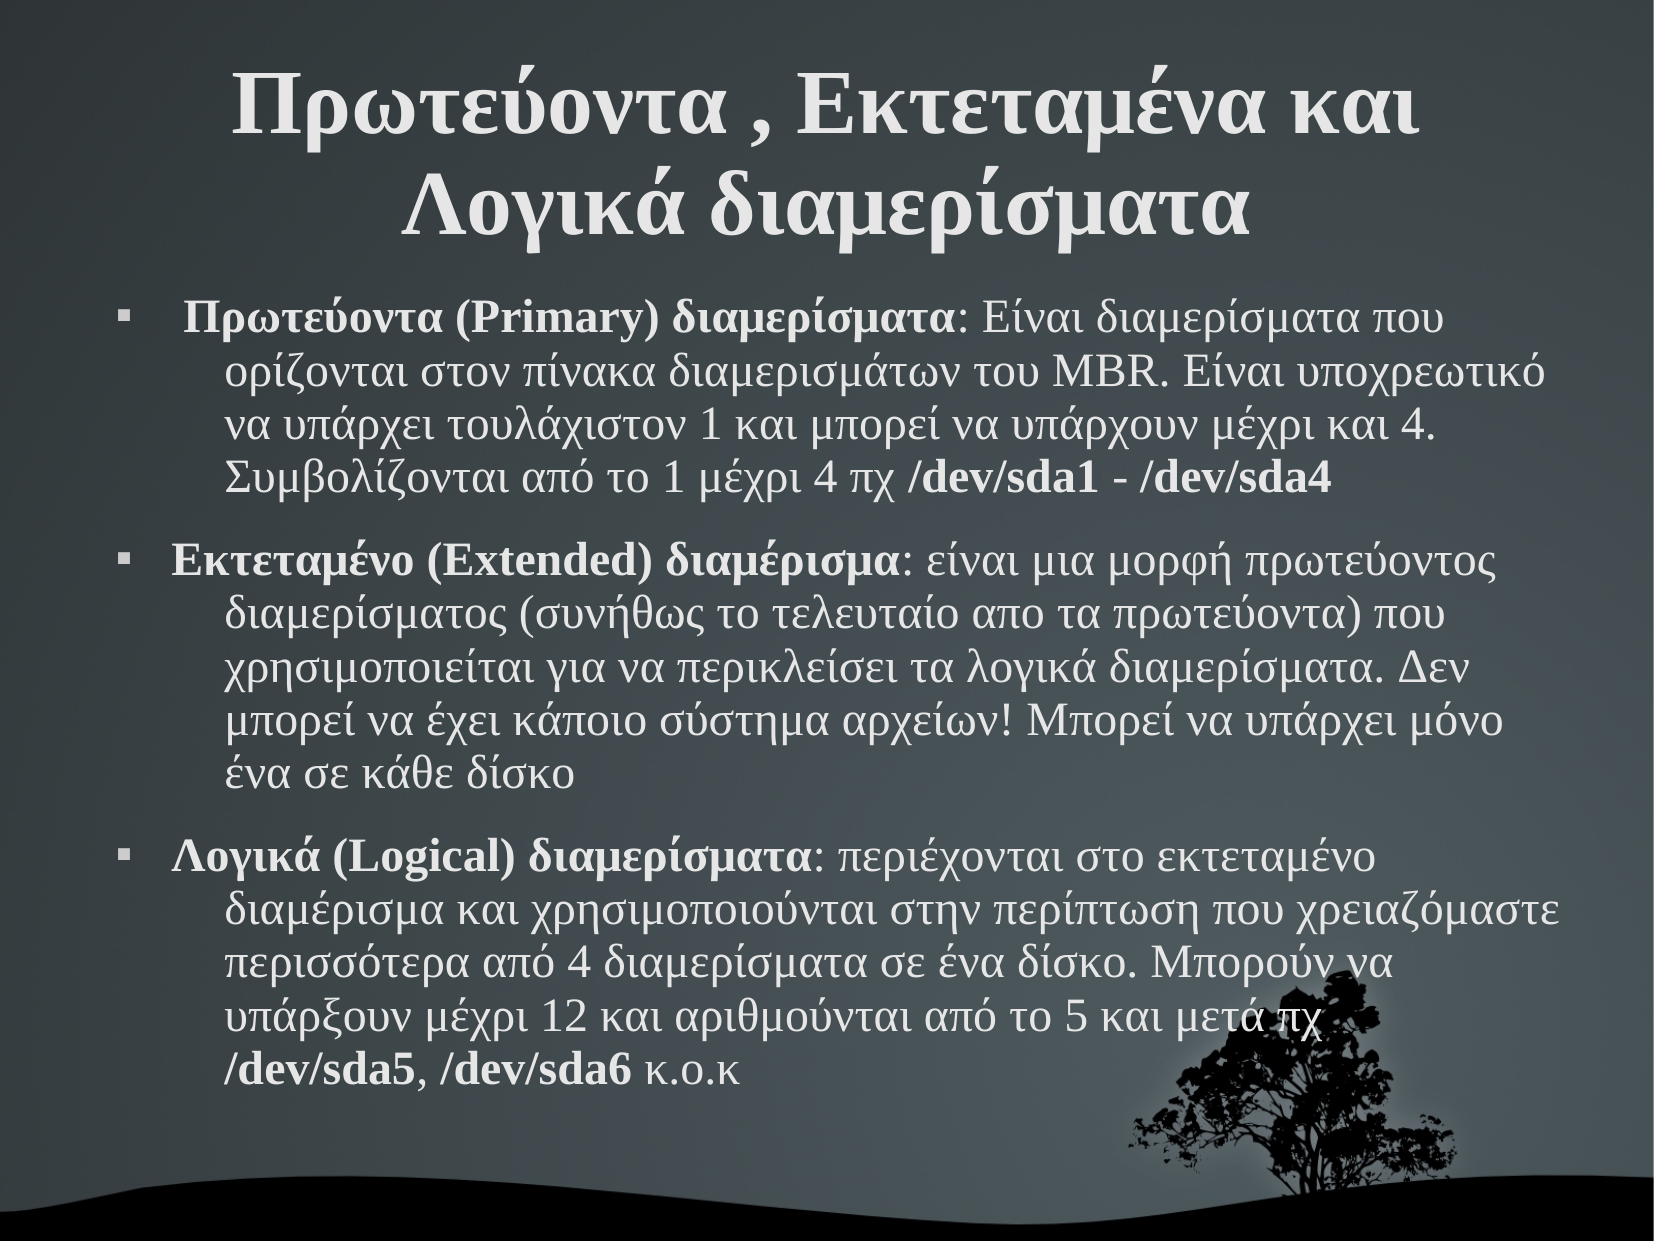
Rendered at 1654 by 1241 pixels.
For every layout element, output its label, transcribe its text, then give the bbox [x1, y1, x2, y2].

picture [0, 0, 1654, 1241]
list Πρωτεύοντα (Primary) διαμερίσματα: Είναι διαμερίσματα που ορίζονται στον πίνακα διαμερισμάτων του MBR. Είναι υποχρεωτικό να υπάρχει τουλάχιστον 1 και μπορεί να υπάρχουν μέχρι και 4. Συμβολίζονται από το 1 μέχρι 4 πχ /dev/sda1 - /dev/sda4 Εκτεταμένο (Extended) διαμέρισμα: είναι μια μορφή πρωτεύοντος διαμερίσματος (συνήθως το τελευταίο απο τα πρωτεύοντα) που χρησιμοποιείται για να περικλείσει τα λογικά διαμερίσματα. Δεν μπορεί να έχει κάποιο σύστημα αρχείων! Μπορεί να υπάρχει μόνο ένα σε κάθε δίσκο Λογικά (Logical) διαμερίσματα: περιέχονται στο εκτεταμένο διαμέρισμα και χρησιμοποιούνται στην περίπτωση που χρειαζόμαστε περισσότερα από 4 διαμερίσματα σε ένα δίσκο. Μπορούν να υπάρξουν μέχρι 12 και αριθμούνται από το 5 και μετά πχ /dev/sda5, /dev/sda6 κ.ο.κ [82, 290, 1571, 1186]
title Πρωτεύοντα , Εκτεταμένα και Λογικά διαμερίσματα [82, 33, 1571, 273]
